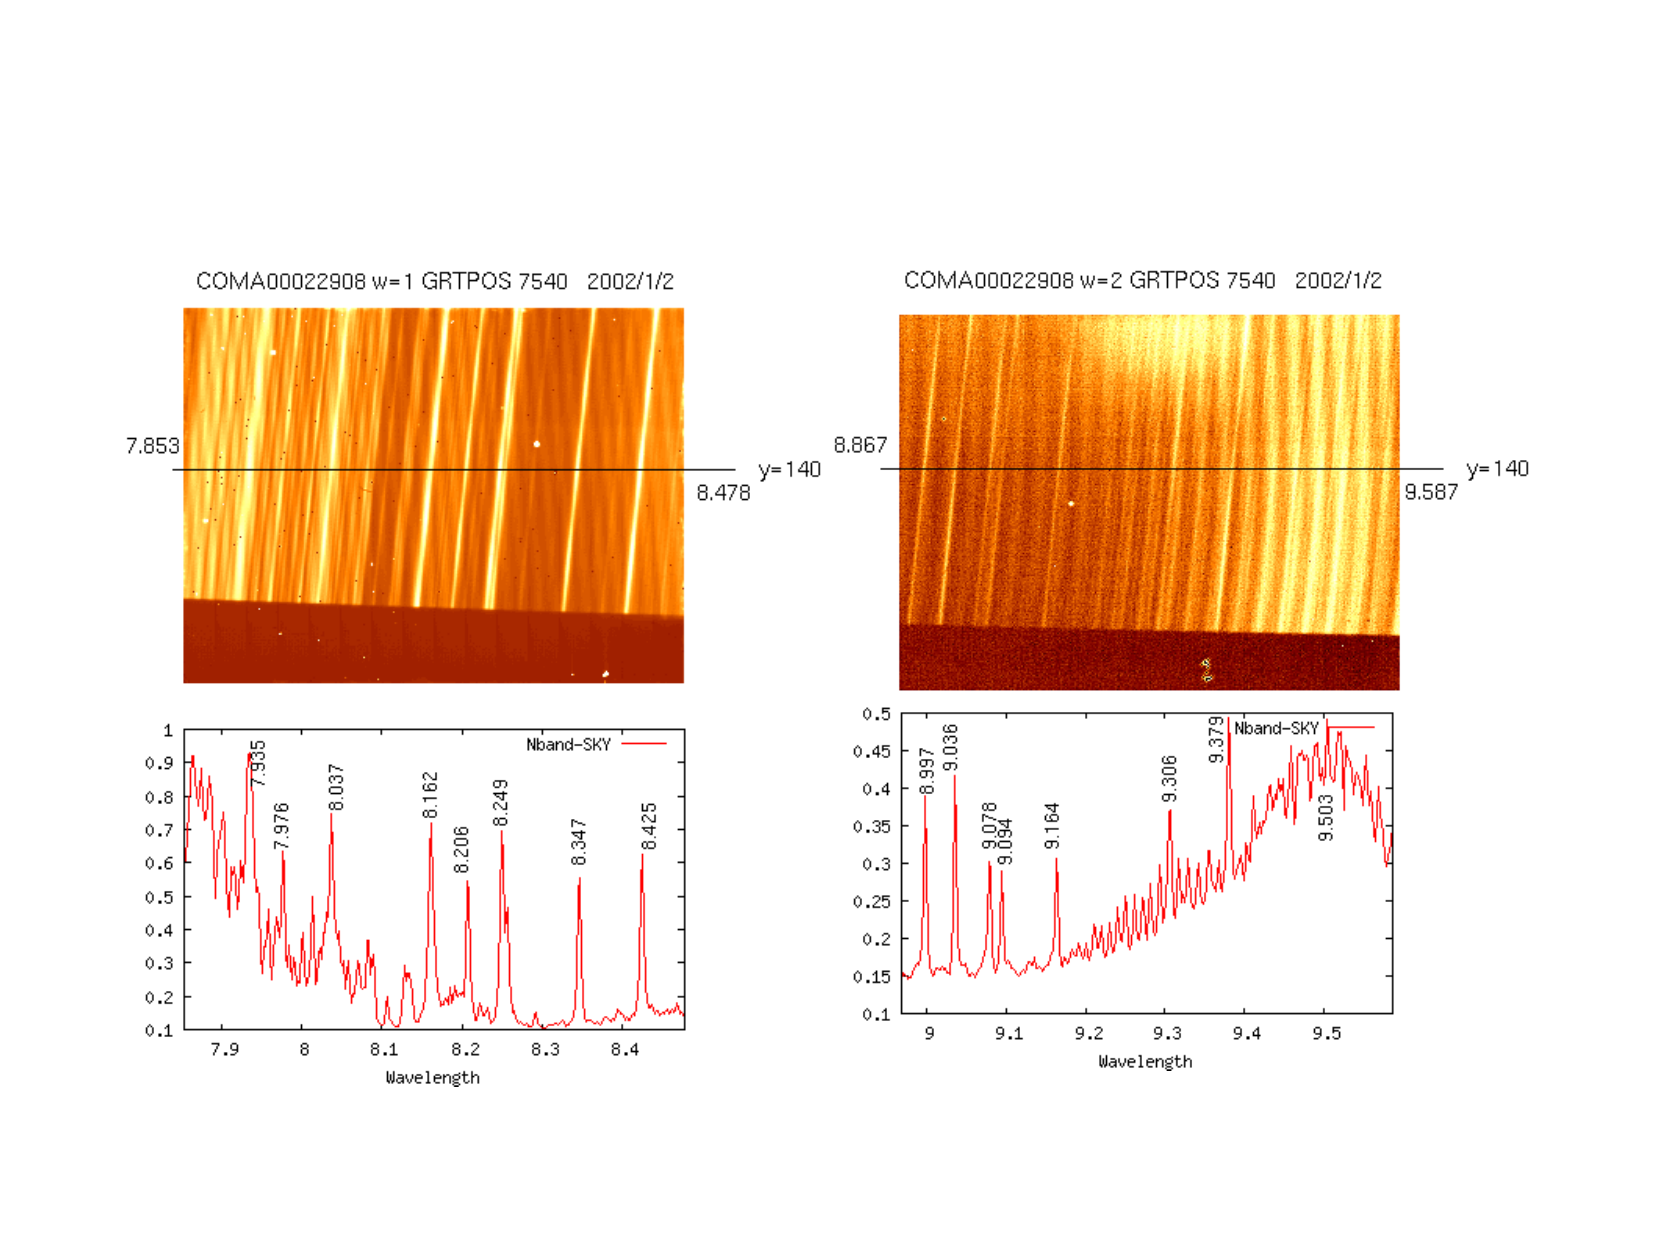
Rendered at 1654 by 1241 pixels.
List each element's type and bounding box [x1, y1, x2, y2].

picture [118, 266, 825, 1087]
picture [826, 265, 1533, 1071]
